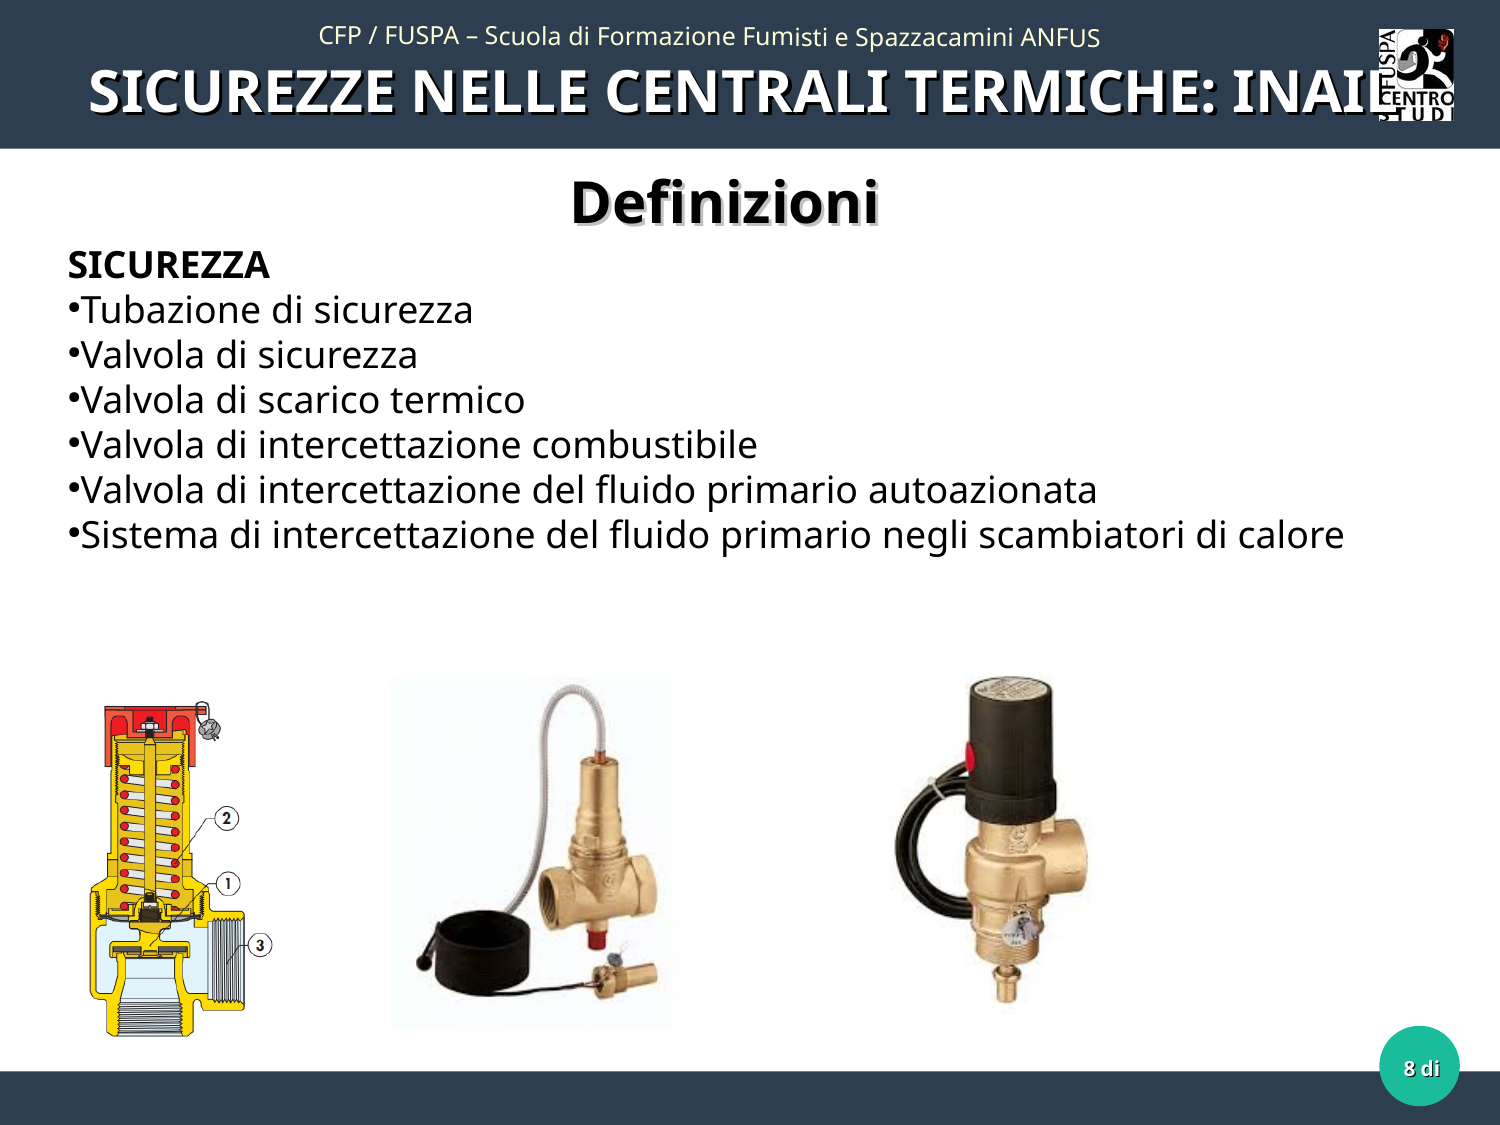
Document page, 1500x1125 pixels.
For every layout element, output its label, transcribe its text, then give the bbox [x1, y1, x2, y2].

picture [815, 665, 1168, 1017]
title Definizioni [67, 159, 1384, 241]
picture [55, 690, 279, 1043]
text_box SICUREZZA Tubazione di sicurezza Valvola di sicurezza Valvola di scarico termico Valvola di intercettazione combustibile Valvola di intercettazione del fluido primario autoazionata Sistema di intercettazione del fluido primario negli scambiatori di calore [67, 241, 1459, 564]
picture [354, 678, 706, 1030]
